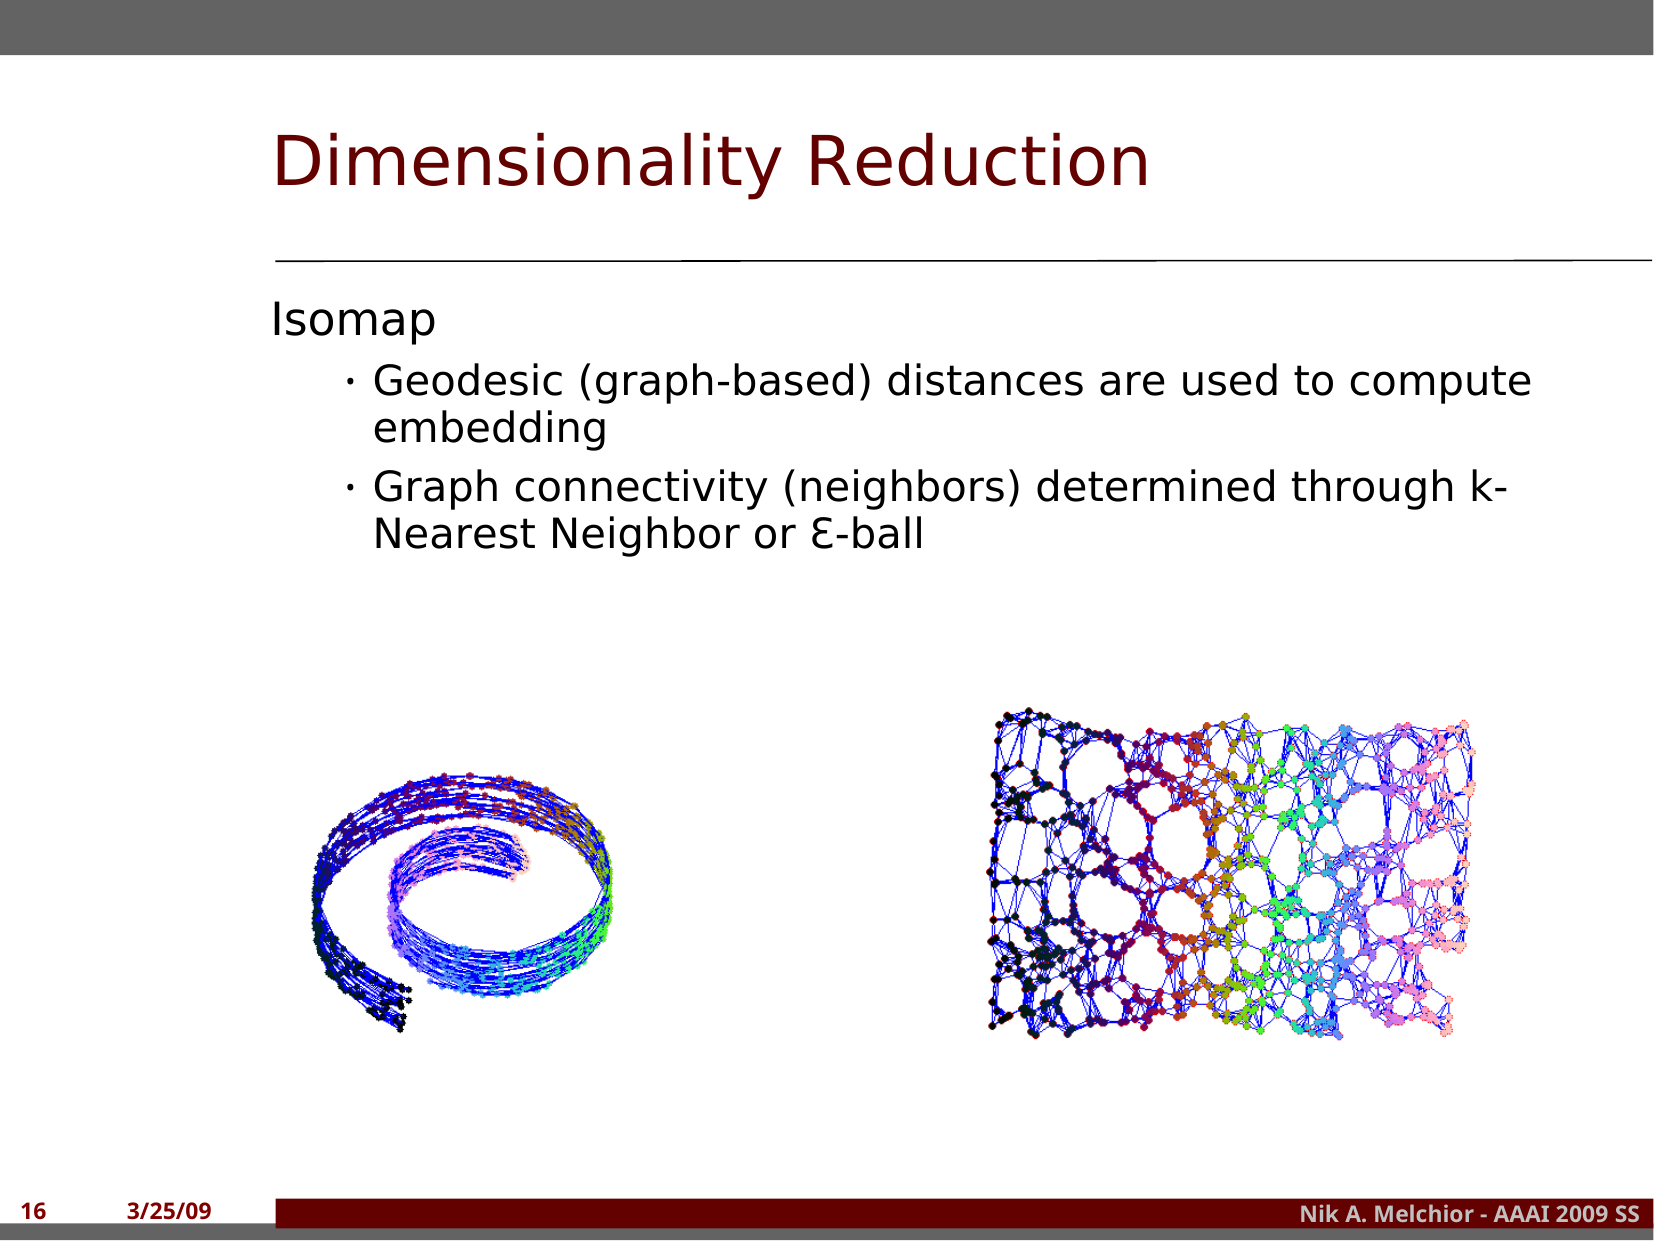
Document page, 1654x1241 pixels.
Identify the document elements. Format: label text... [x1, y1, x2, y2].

picture [904, 656, 1543, 1135]
picture [170, 680, 771, 1131]
title Dimensionality Reduction [271, 75, 1553, 255]
list Isomap Geodesic (graph-based) distances are used to compute embedding Graph connectivity (neighbors) determined through k-Nearest Neighbor or Ɛ-ball [270, 294, 1607, 1080]
